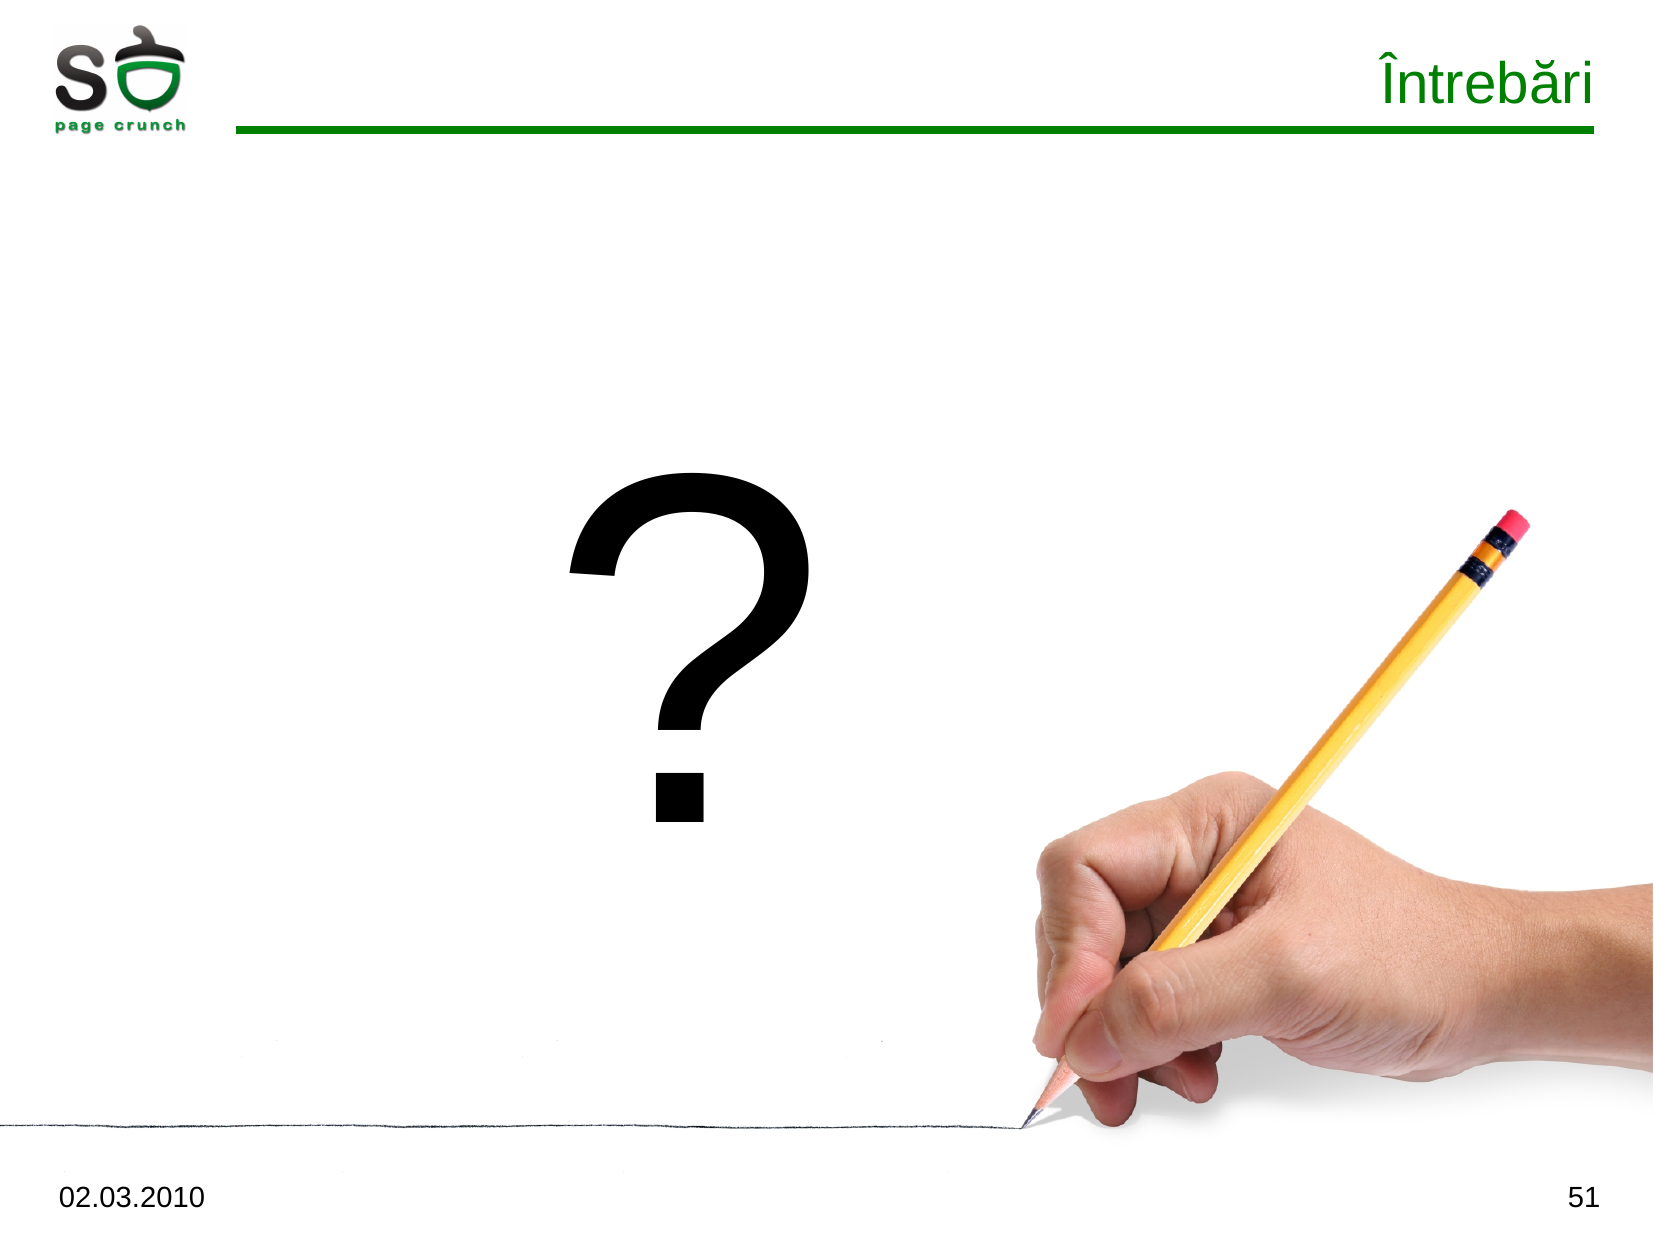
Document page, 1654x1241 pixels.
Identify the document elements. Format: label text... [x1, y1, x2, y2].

picture [53, 23, 188, 136]
list ? [531, 354, 857, 945]
title Întrebări [236, 49, 1595, 119]
picture [0, 473, 1653, 1183]
